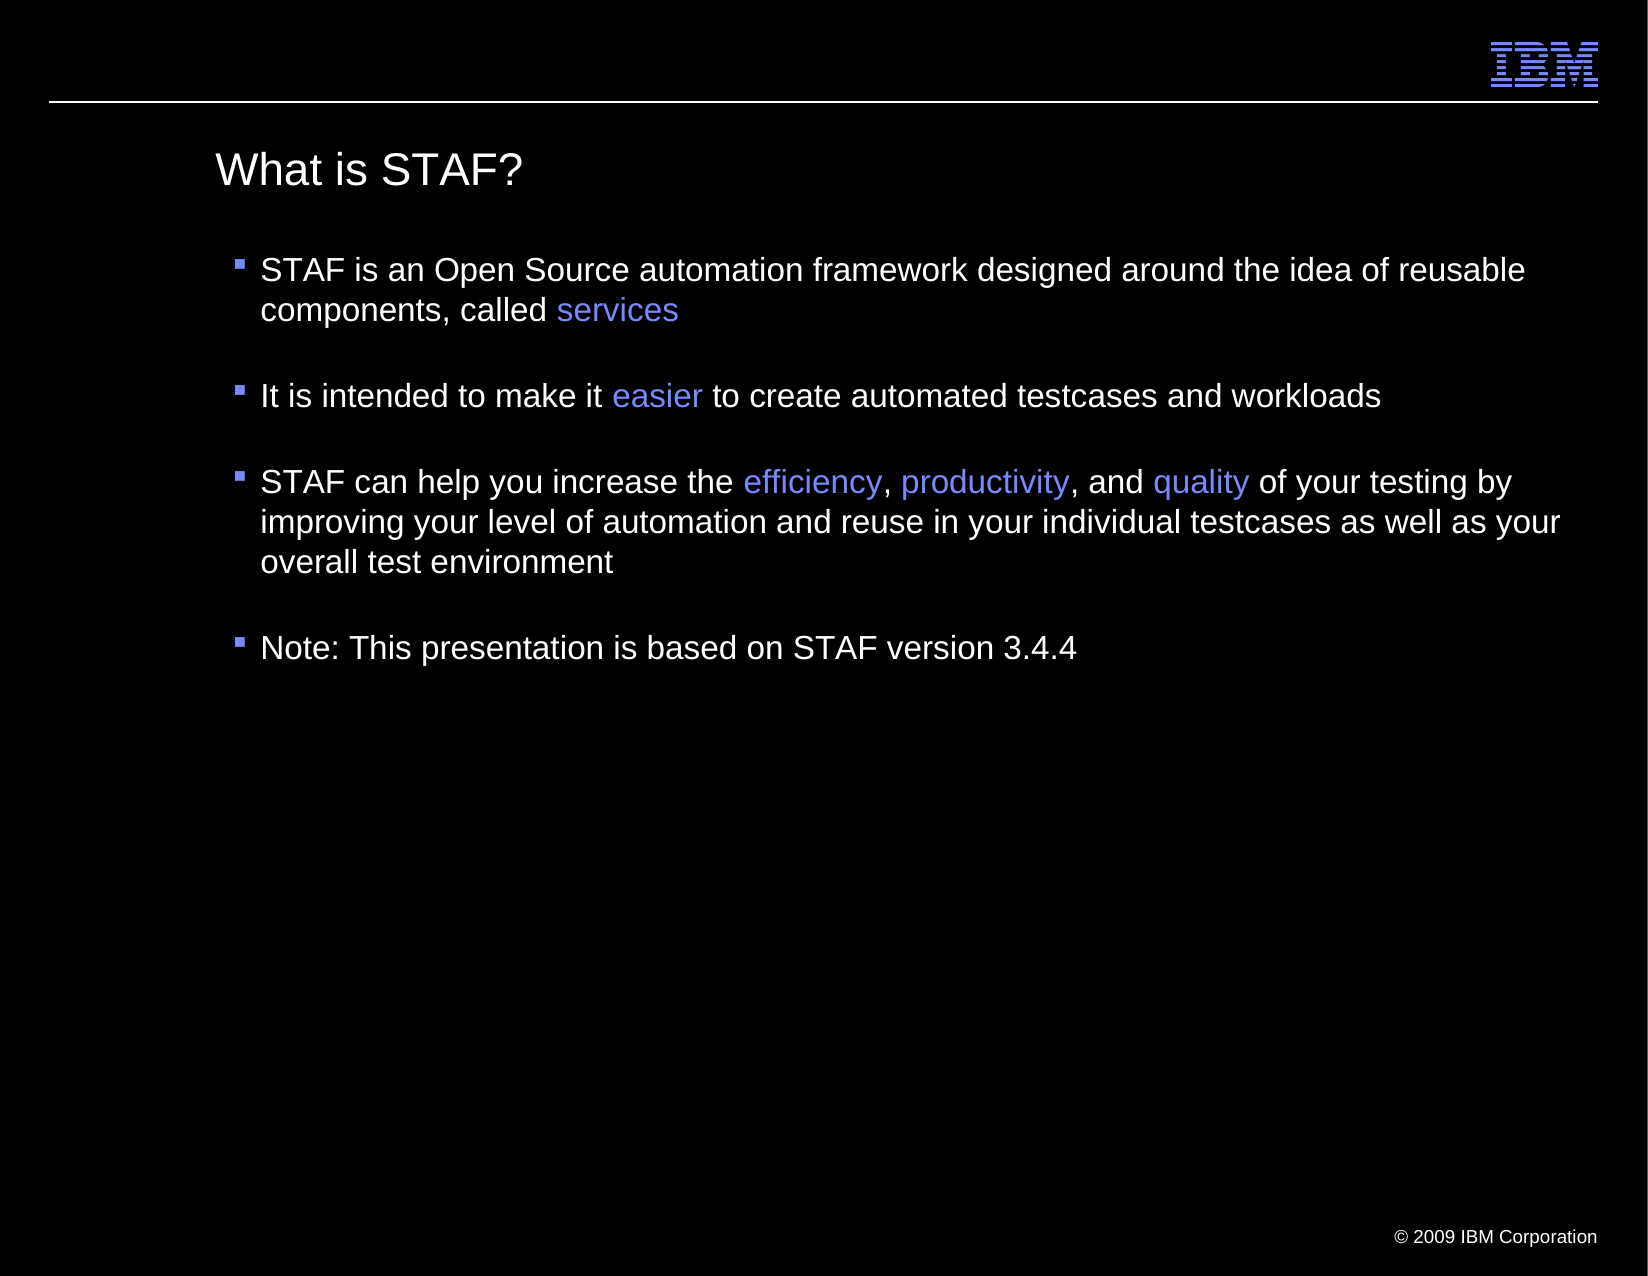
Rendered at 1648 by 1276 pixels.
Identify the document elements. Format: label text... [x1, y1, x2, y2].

picture [1491, 42, 1598, 87]
title What is STAF? [198, 137, 1648, 231]
text_box STAF is an Open Source automation framework designed around the idea of reusable components, called services It is intended to make it easier to create automated testcases and workloads STAF can help you increase the efficiency, productivity, and quality of your testing by improving your level of automation and reuse in your individual testcases as well as your overall test environment Note: This presentation is based on STAF version 3.4.4 [232, 248, 1582, 667]
